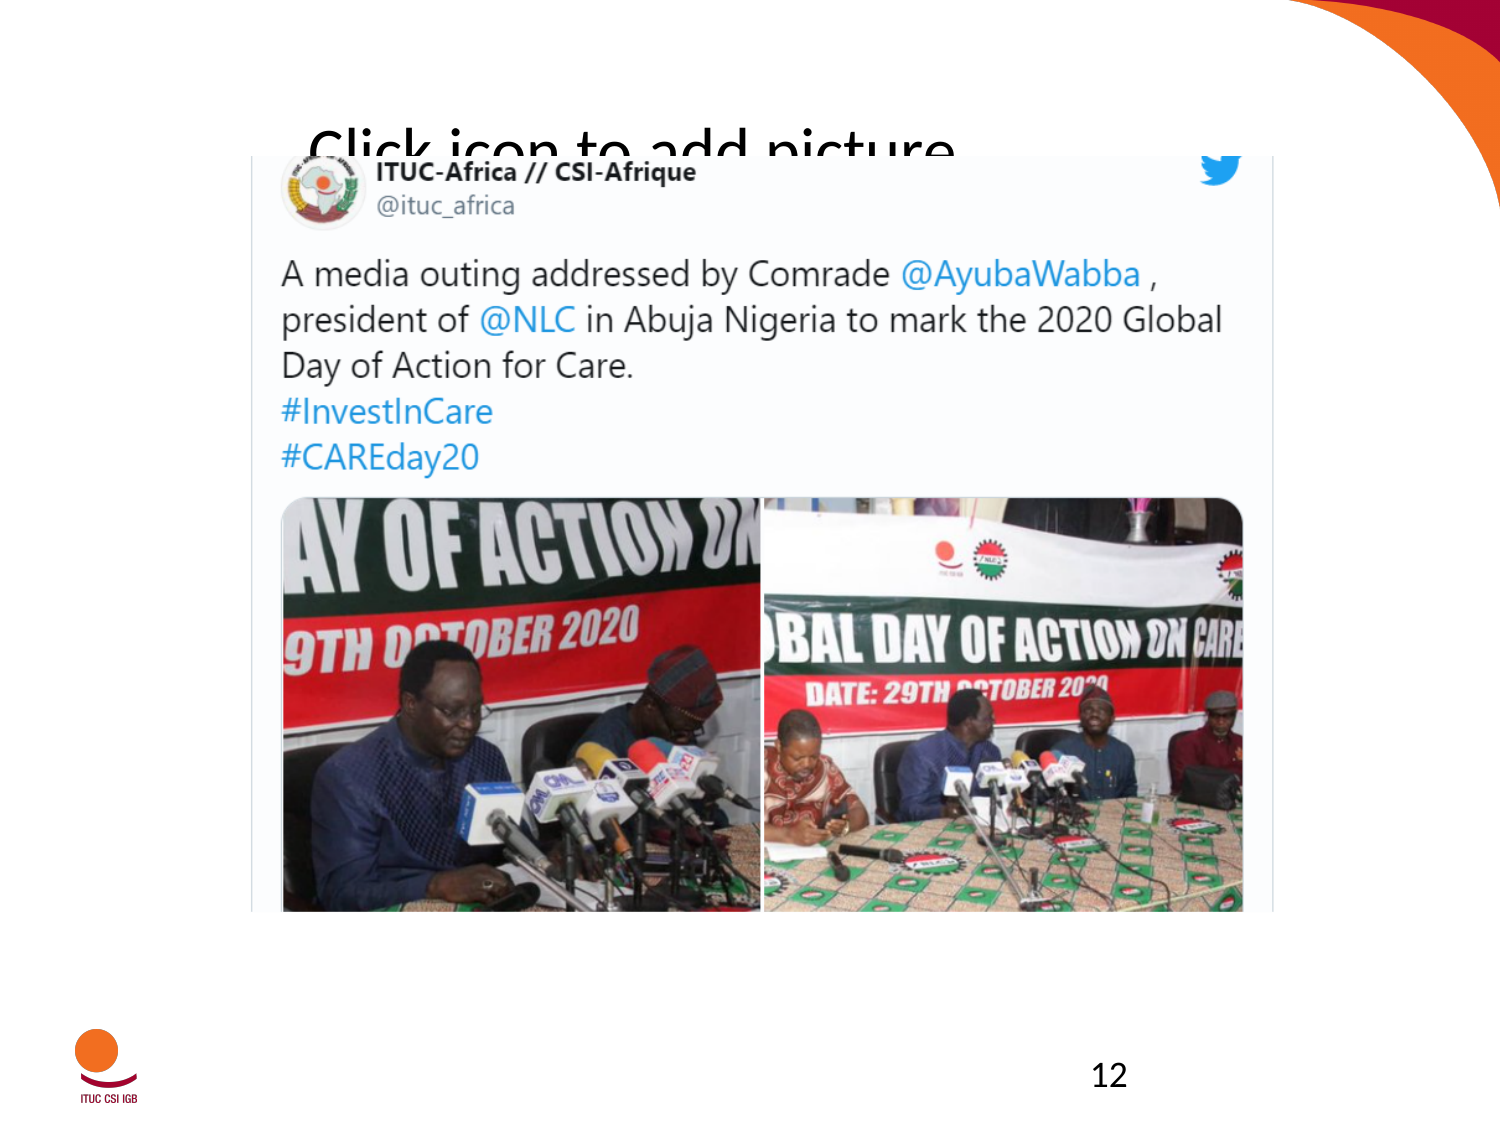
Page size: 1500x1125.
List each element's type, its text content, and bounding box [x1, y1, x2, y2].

picture [75, 1029, 138, 1103]
slide_number <numéro> [1074, 1042, 1425, 1103]
picture [208, 0, 1500, 969]
